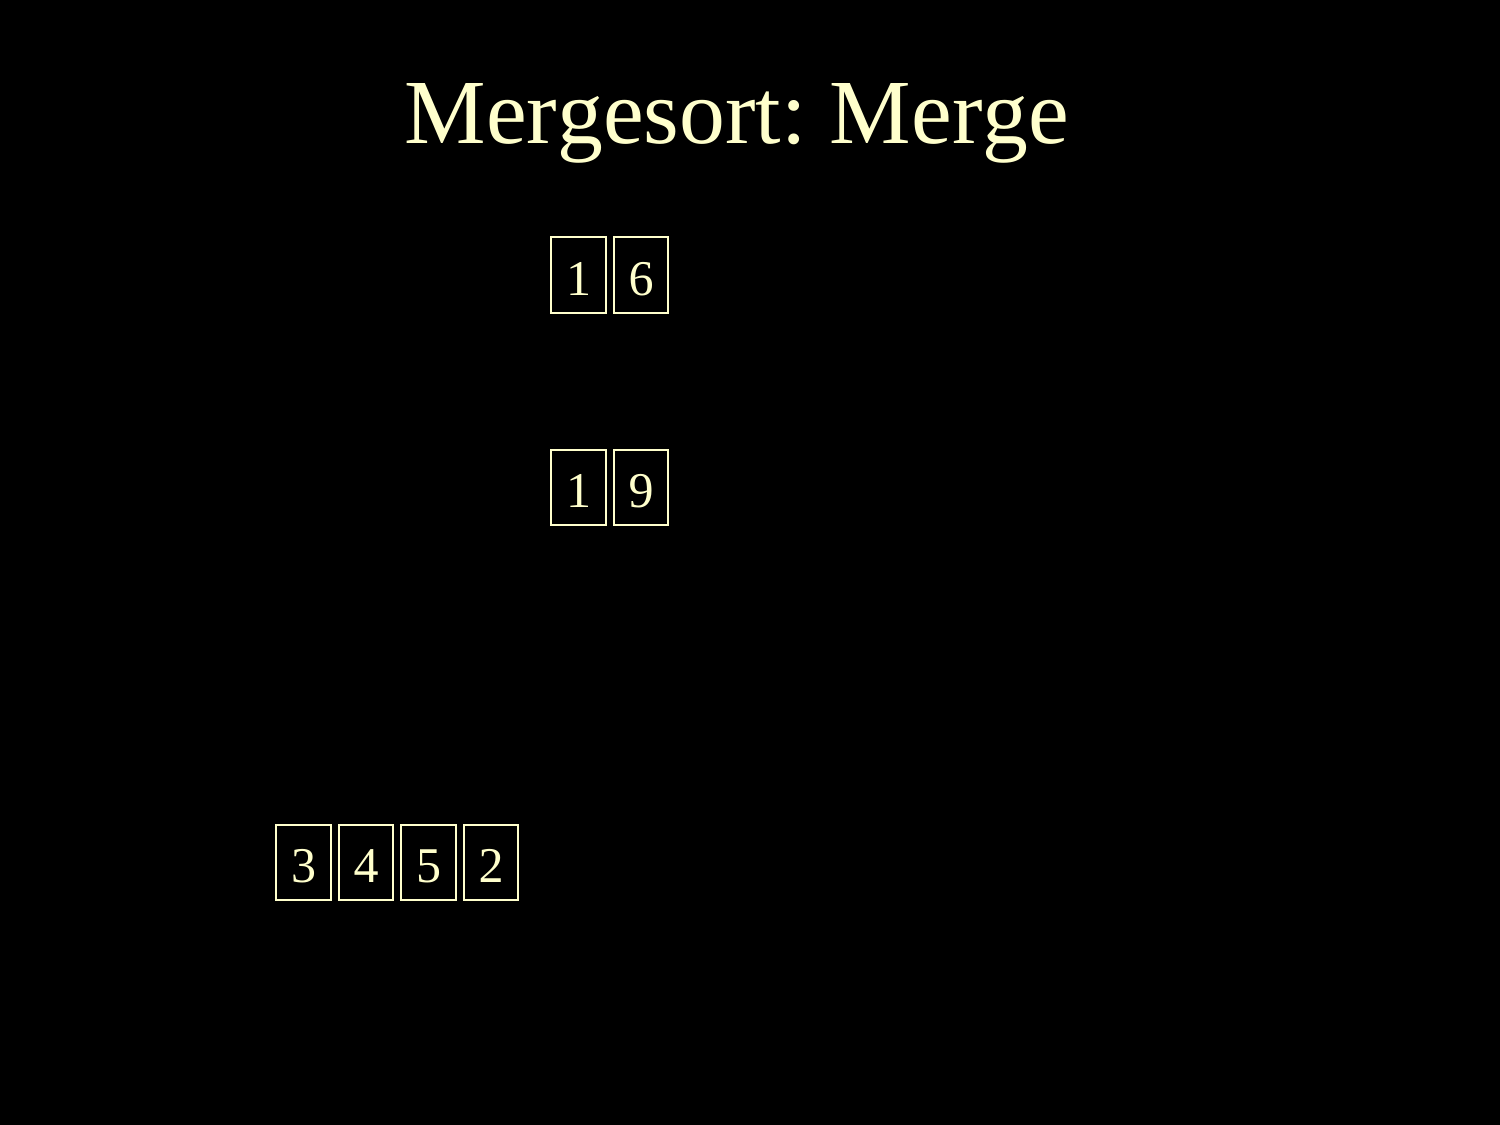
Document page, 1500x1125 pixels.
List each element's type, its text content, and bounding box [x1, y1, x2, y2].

text_box 6 [613, 237, 669, 313]
text_box 2 [463, 824, 519, 901]
text_box 5 [401, 824, 456, 901]
text_box 4 [338, 824, 394, 901]
text_box 9 [613, 449, 669, 526]
text_box 1 [551, 449, 606, 526]
title Mergesort: Merge [8, 50, 1467, 176]
text_box 1 [551, 237, 606, 313]
text_box 3 [276, 824, 331, 901]
